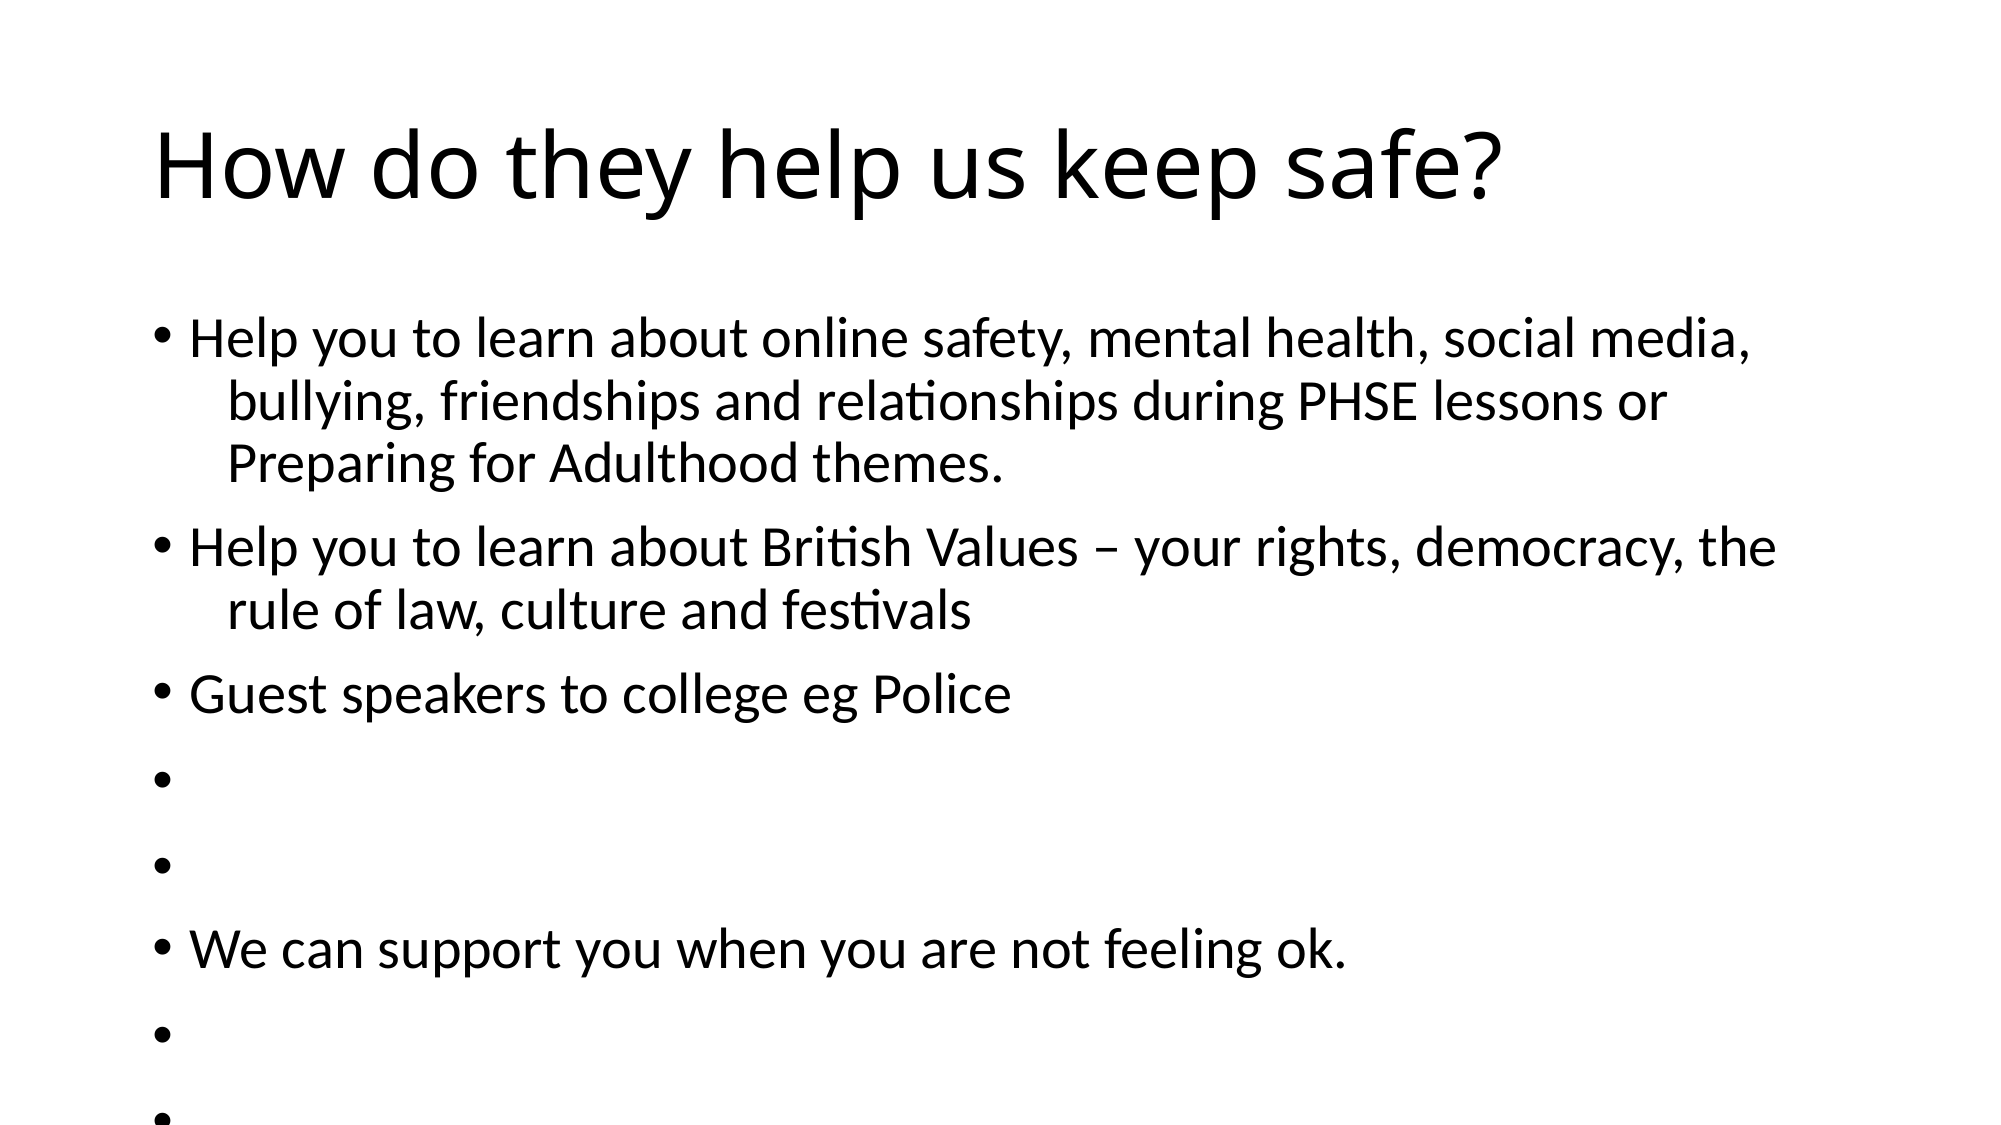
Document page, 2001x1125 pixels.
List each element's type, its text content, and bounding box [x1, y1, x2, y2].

title How do they help us keep safe? [137, 59, 1863, 278]
list Help you to learn about online safety, mental health, social media, bullying, friendships and relationships during PHSE lessons or Preparing for Adulthood themes. Help you to learn about British Values – your rights, democracy, the rule of law, culture and festivals Guest speakers to college eg Police We can support you when you are not feeling ok. [137, 299, 1863, 1014]
